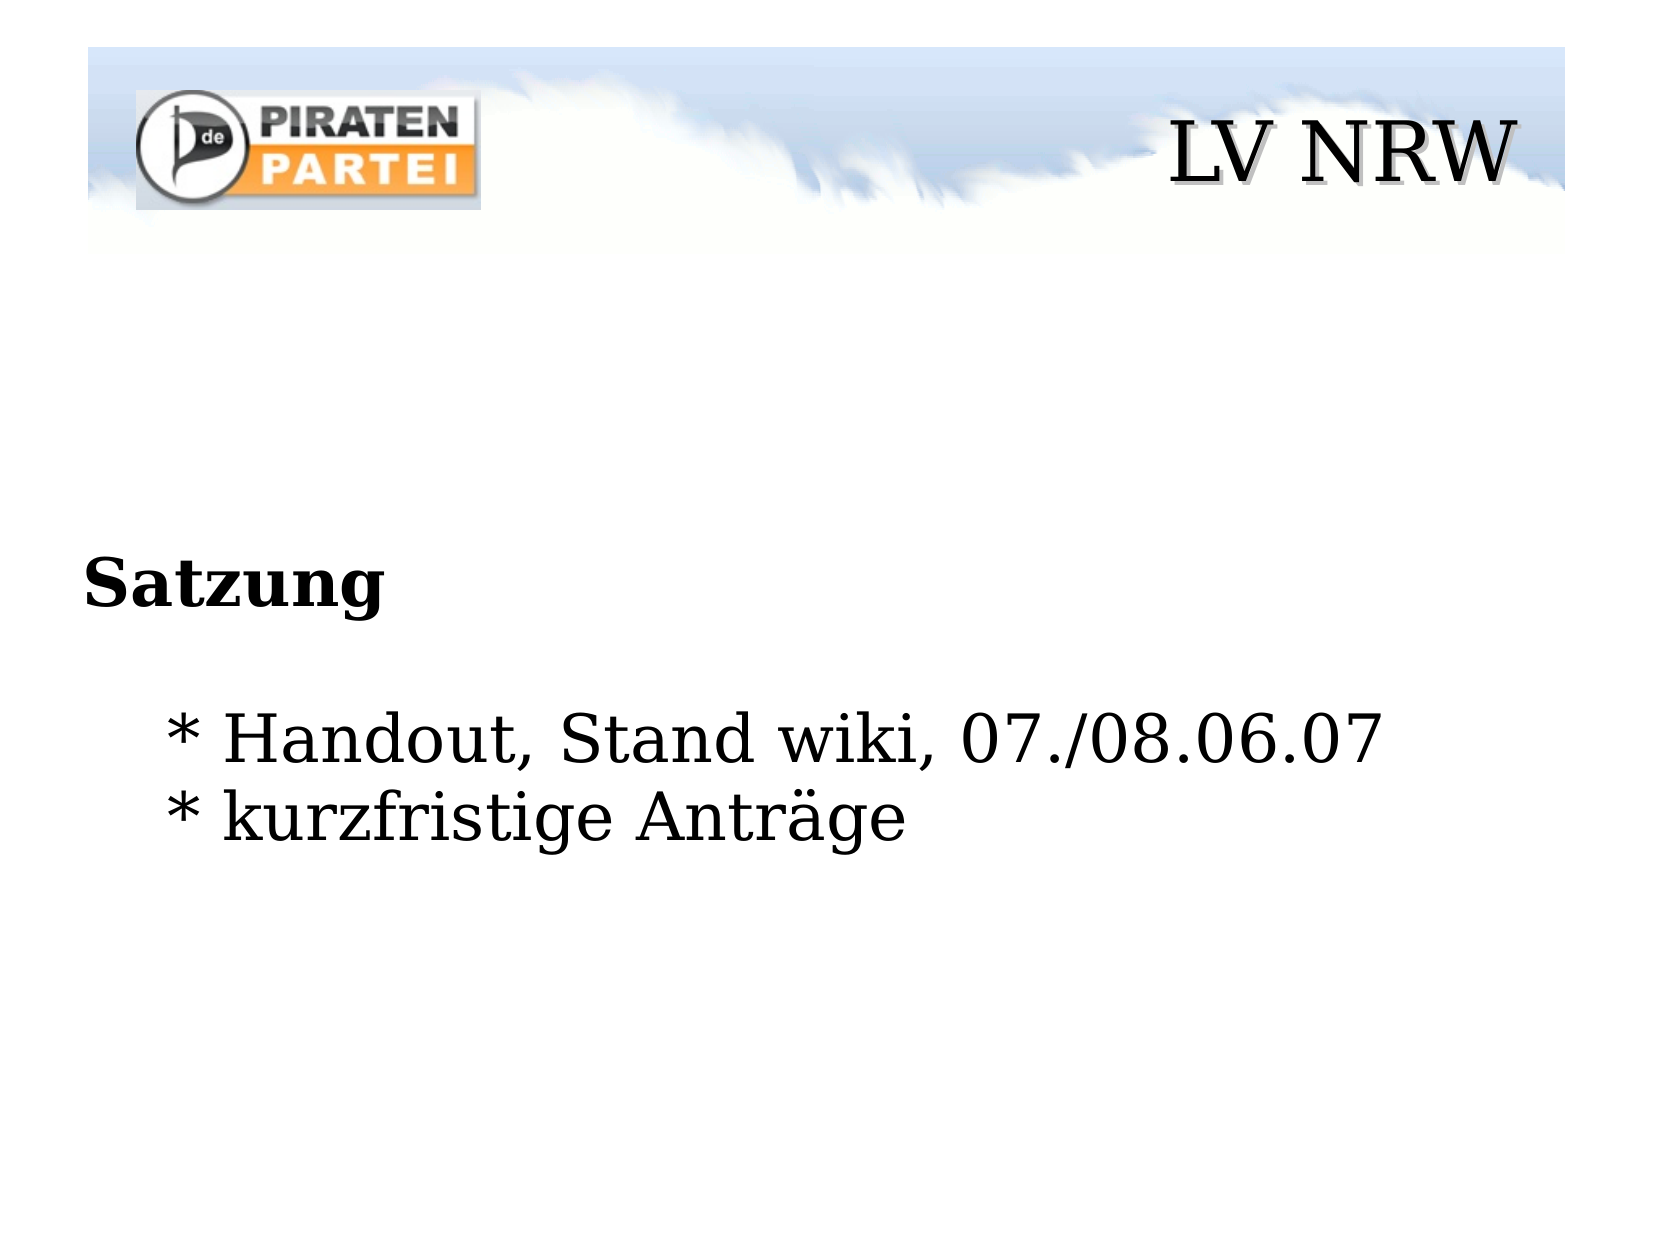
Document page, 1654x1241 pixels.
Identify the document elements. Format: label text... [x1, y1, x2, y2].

subtitle Satzung * Handout, Stand wiki, 07./08.06.07 * kurzfristige Anträge [82, 297, 1571, 1102]
title LV NRW [82, 49, 1571, 257]
picture [136, 90, 481, 210]
